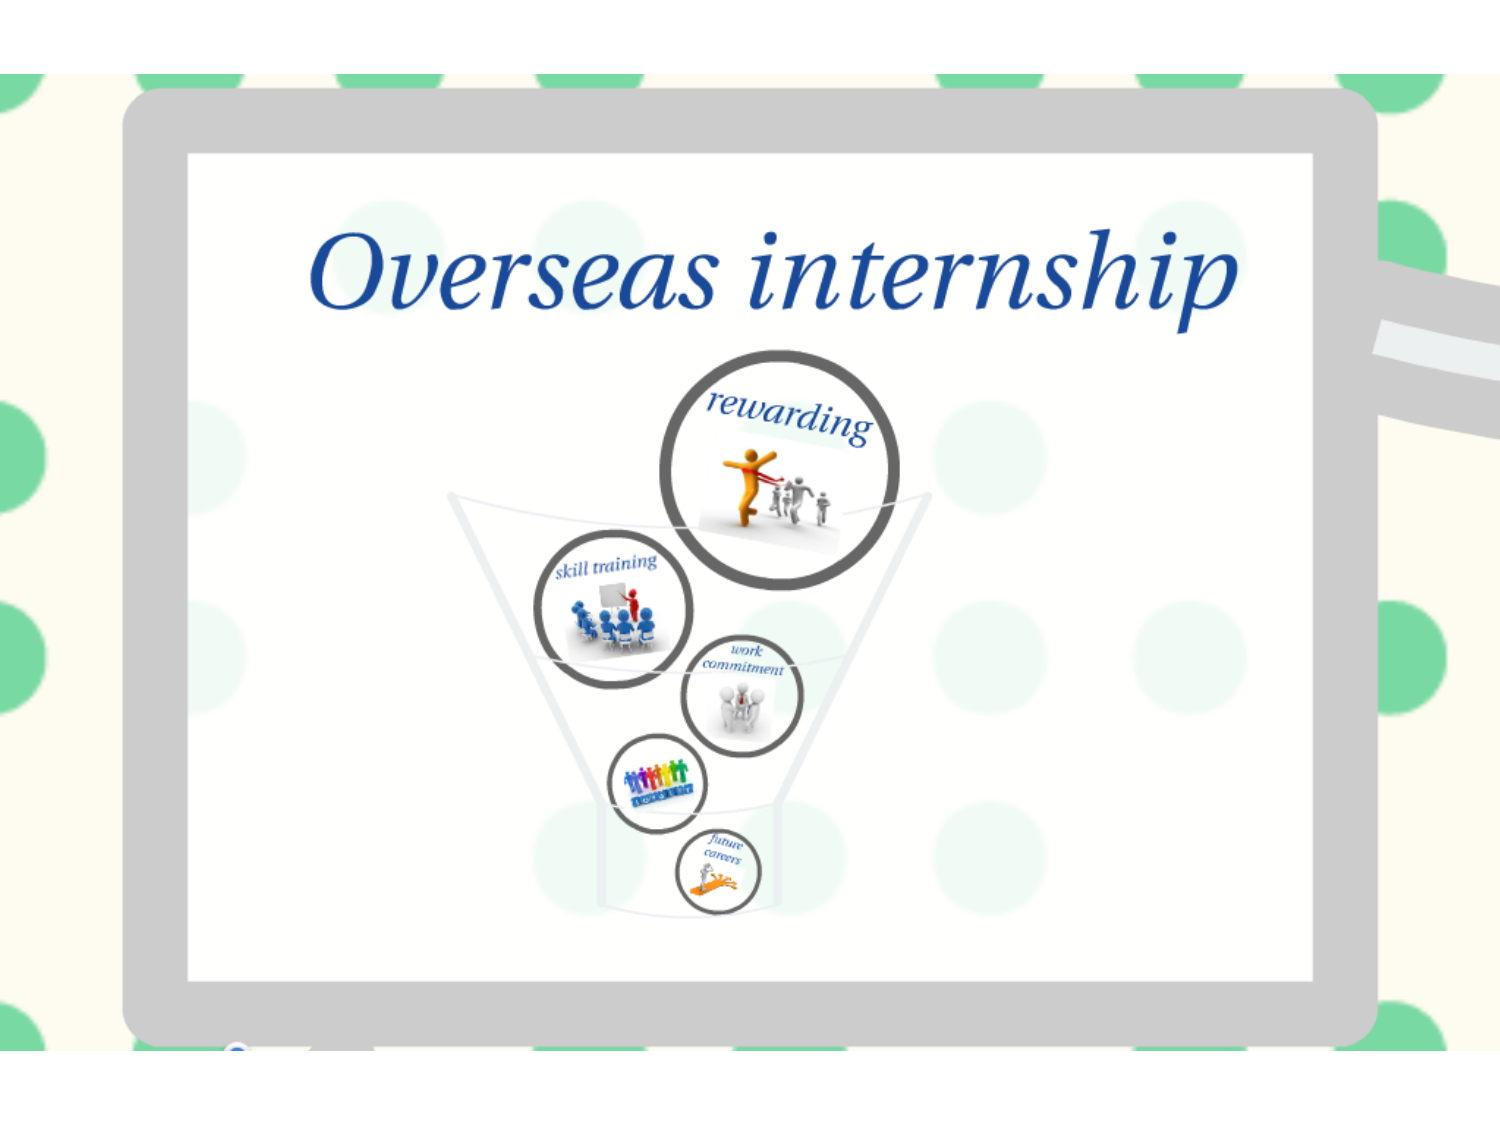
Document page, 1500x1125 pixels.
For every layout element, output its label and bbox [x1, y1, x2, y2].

picture [0, 74, 1500, 1051]
